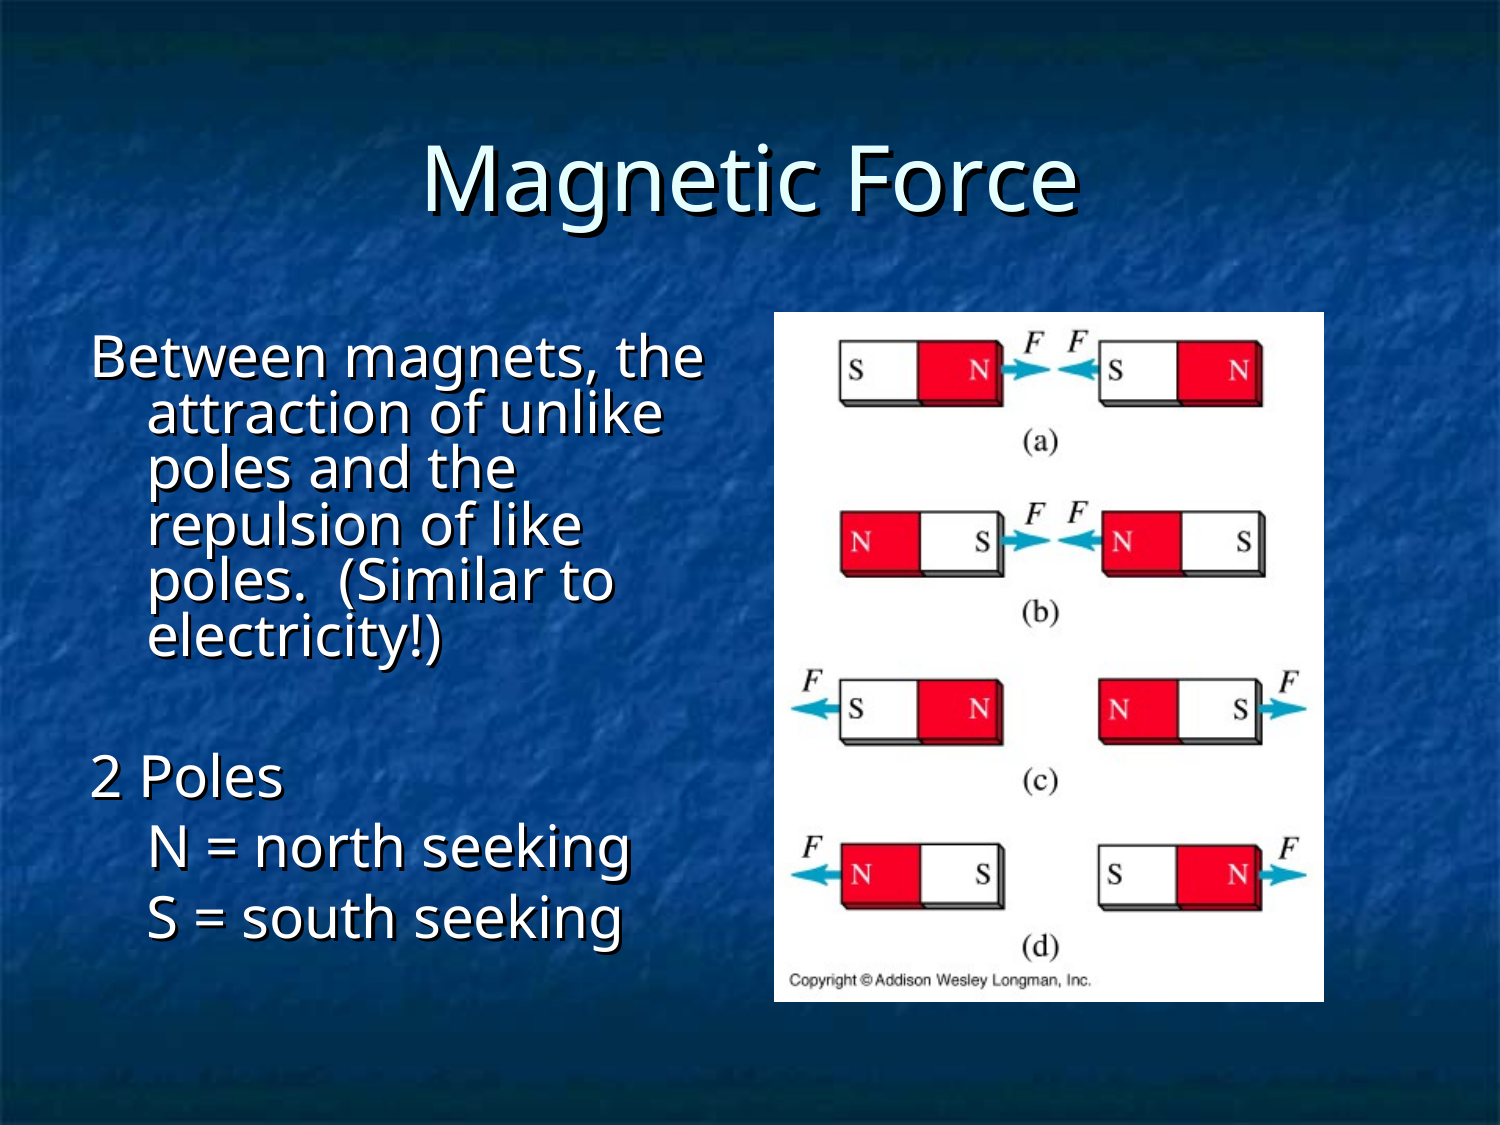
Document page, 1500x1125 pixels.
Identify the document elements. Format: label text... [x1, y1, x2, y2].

list Between magnets, the attraction of unlike poles and the repulsion of like poles. (Similar to electricity!) 2 Poles N = north seeking S = south seeking [75, 324, 738, 1013]
title Magnetic Force [75, 62, 1426, 288]
picture [0, 0, 1500, 1125]
